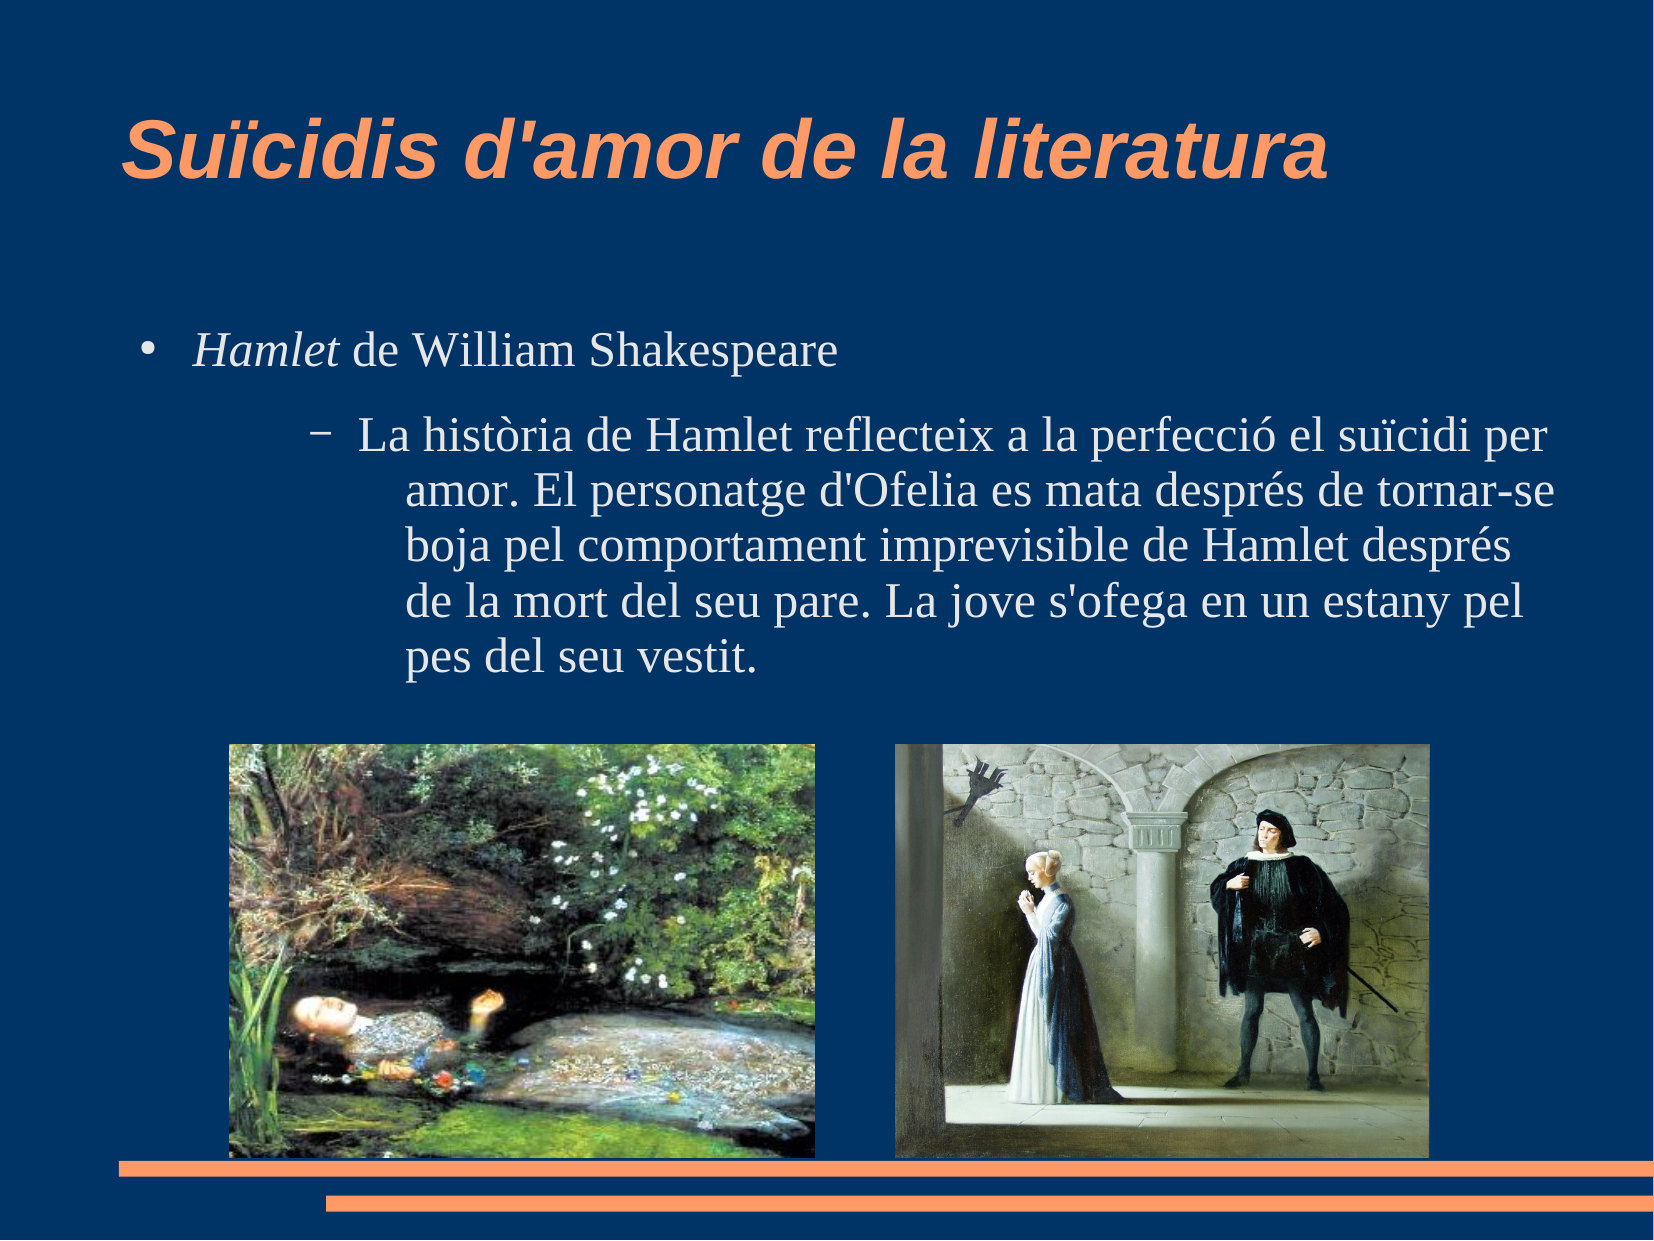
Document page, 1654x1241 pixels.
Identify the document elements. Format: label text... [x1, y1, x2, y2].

picture [895, 744, 1430, 1158]
title Suïcidis d'amor de la literatura [121, 46, 1534, 254]
picture [229, 744, 815, 1158]
list Hamlet de William Shakespeare La història de Hamlet reflecteix a la perfecció el suïcidi per amor. El personatge d'Ofelia es mata després de tornar-se boja pel comportament imprevisible de Hamlet després de la mort del seu pare. La jove s'ofega en un estany pel pes del seu vestit. [121, 322, 1561, 1132]
